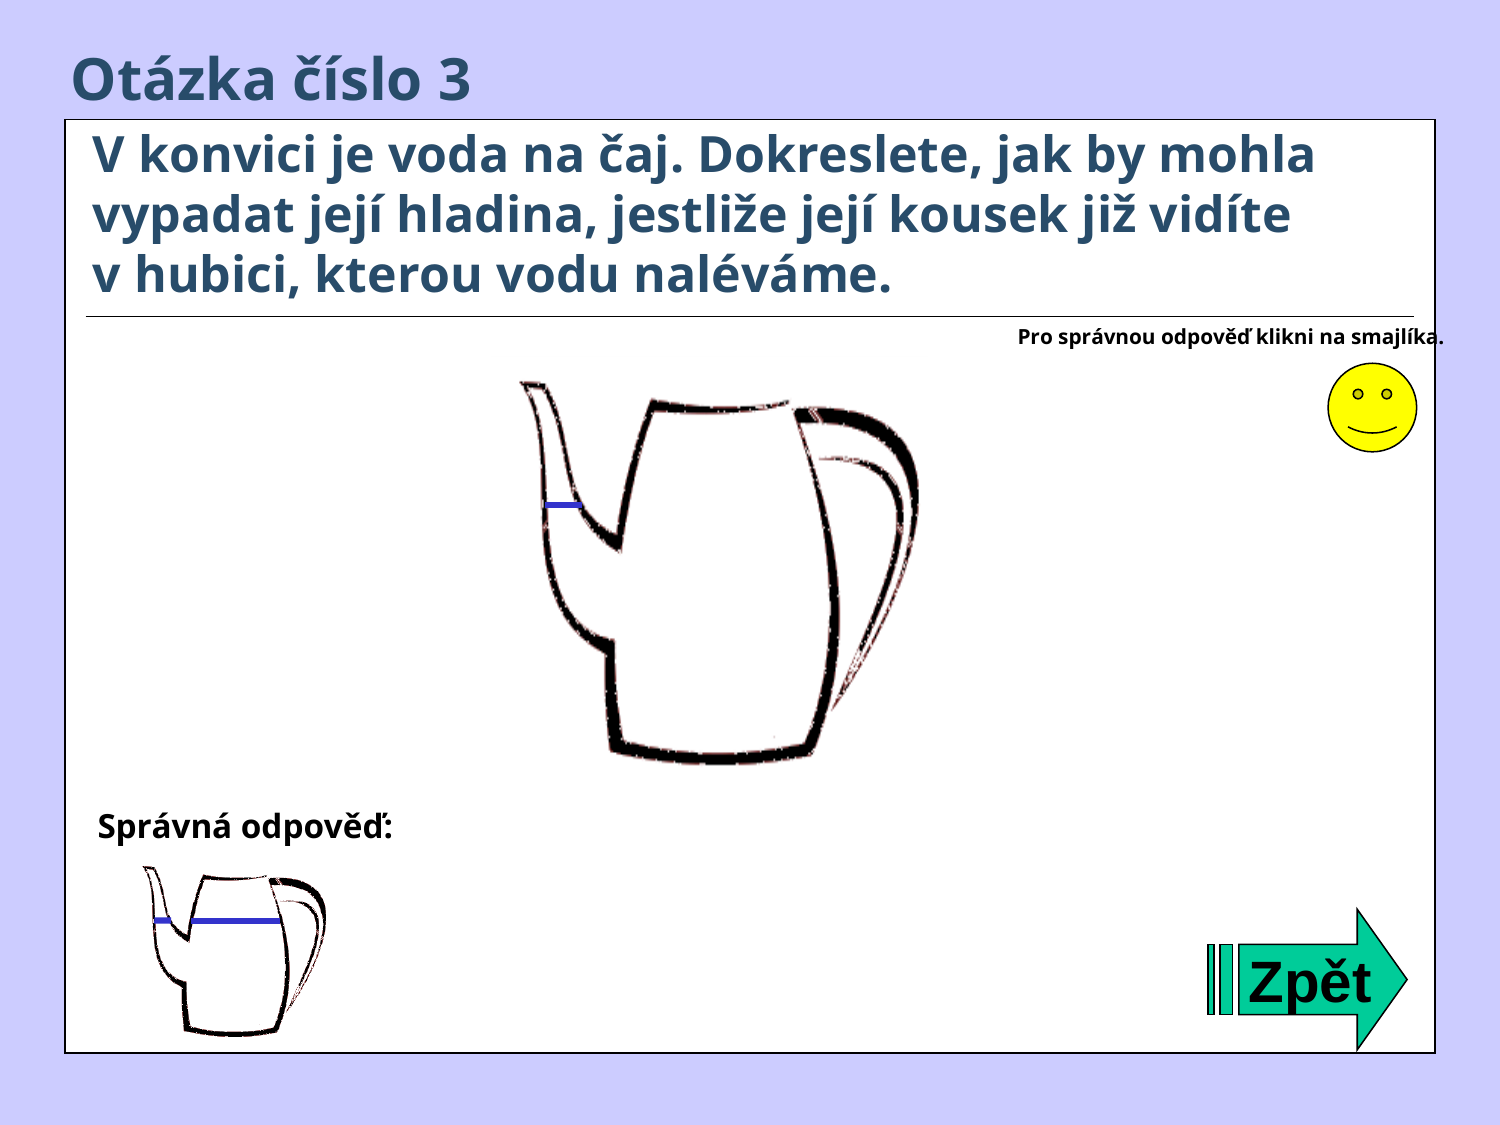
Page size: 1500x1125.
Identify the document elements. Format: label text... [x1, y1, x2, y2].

text_box Otázka číslo 3 [55, 38, 1391, 133]
text_box V konvici je voda na čaj. Dokreslete, jak by mohla vypadat její hladina, jestliže její kousek již vidíte v hubici, kterou vodu naléváme. [78, 165, 1413, 260]
picture [129, 854, 330, 1043]
text_box Zpět [1220, 944, 1233, 1015]
text_box Správná odpověď: [82, 778, 492, 873]
text_box Zpět [1238, 909, 1408, 1050]
text_box Pro správnou odpověď klikni na smajlíka. [1002, 289, 1464, 384]
text_box [64, 119, 1436, 1053]
picture [491, 355, 928, 780]
text_box Zpět [1208, 944, 1214, 1015]
